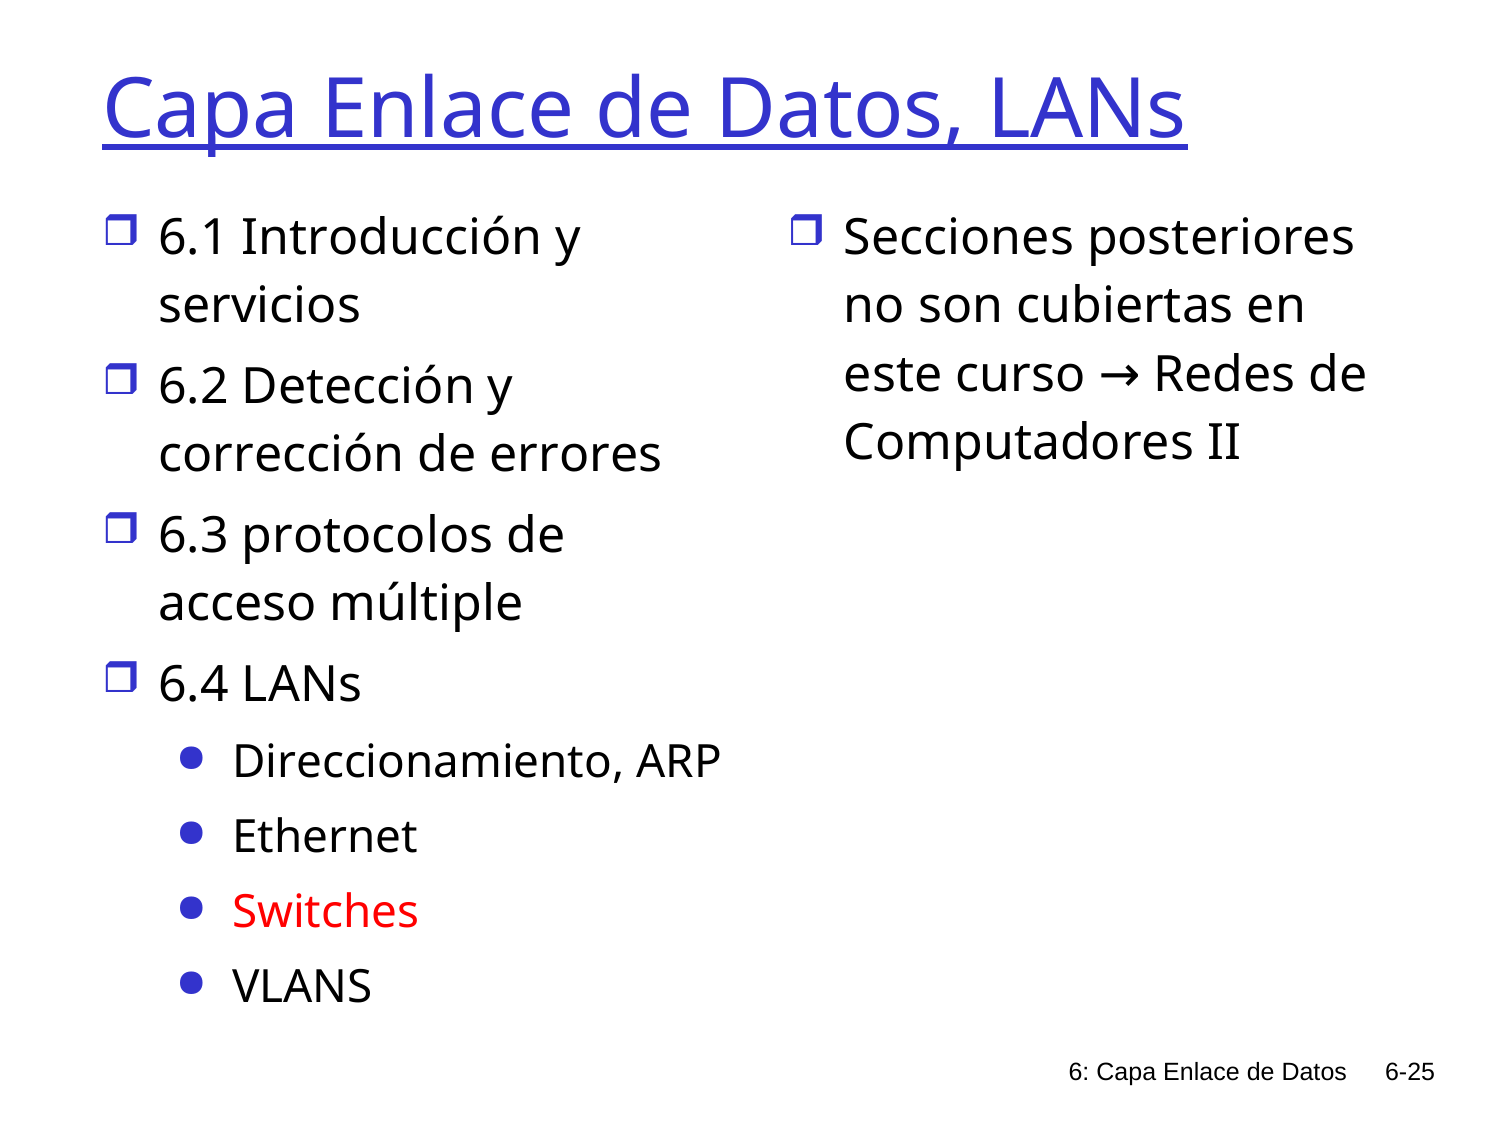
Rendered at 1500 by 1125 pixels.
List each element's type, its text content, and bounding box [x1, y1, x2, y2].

list Secciones posteriores no son cubiertas en este curso → Redes de Computadores II [772, 193, 1426, 1035]
list 6.1 Introducción y servicios 6.2 Detección y corrección de errores 6.3 protocolos de acceso múltiple 6.4 LANs Direccionamiento, ARP Ethernet Switches VLANS [87, 193, 741, 1035]
title Capa Enlace de Datos, LANs [87, 23, 1426, 188]
